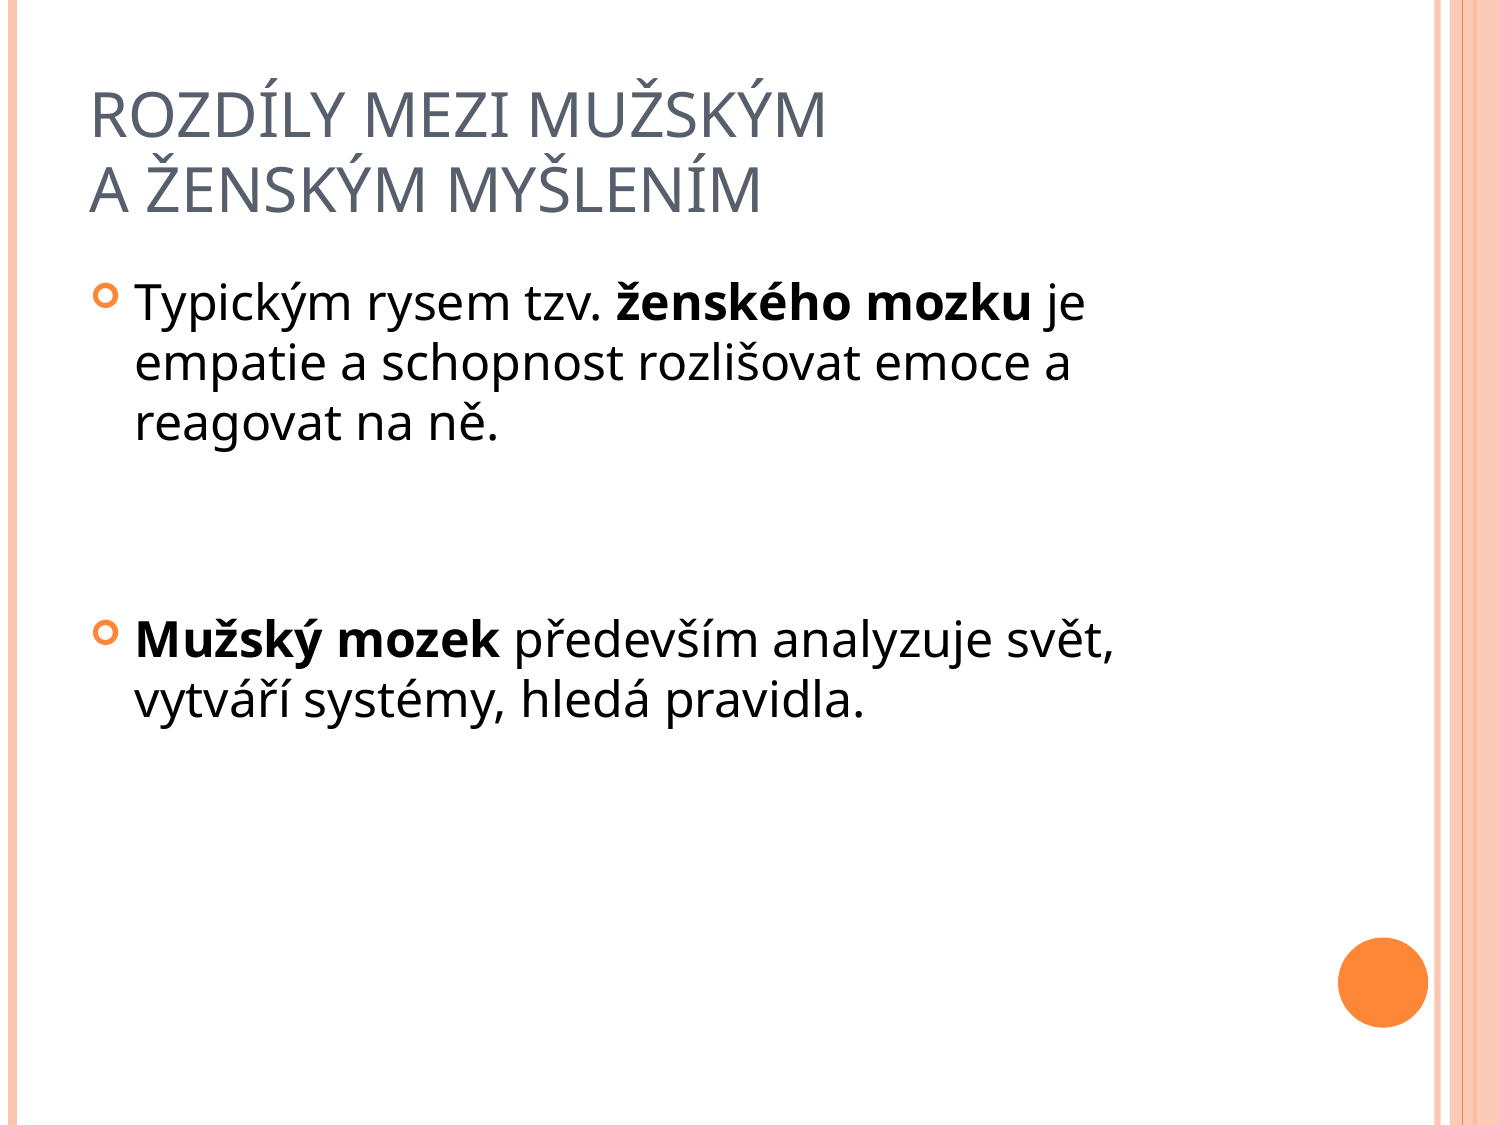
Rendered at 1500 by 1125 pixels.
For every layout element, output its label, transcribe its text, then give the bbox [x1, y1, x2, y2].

list Typickým rysem tzv. ženského mozku je empatie a schopnost rozlišovat emoce a reagovat na ně. Mužský mozek především analyzuje svět, vytváří systémy, hledá pravidla. [74, 262, 1300, 1063]
title ROZDÍLY MEZI MUŽSKÝM A ŽENSKÝM MYŠLENÍM [74, 44, 1300, 233]
